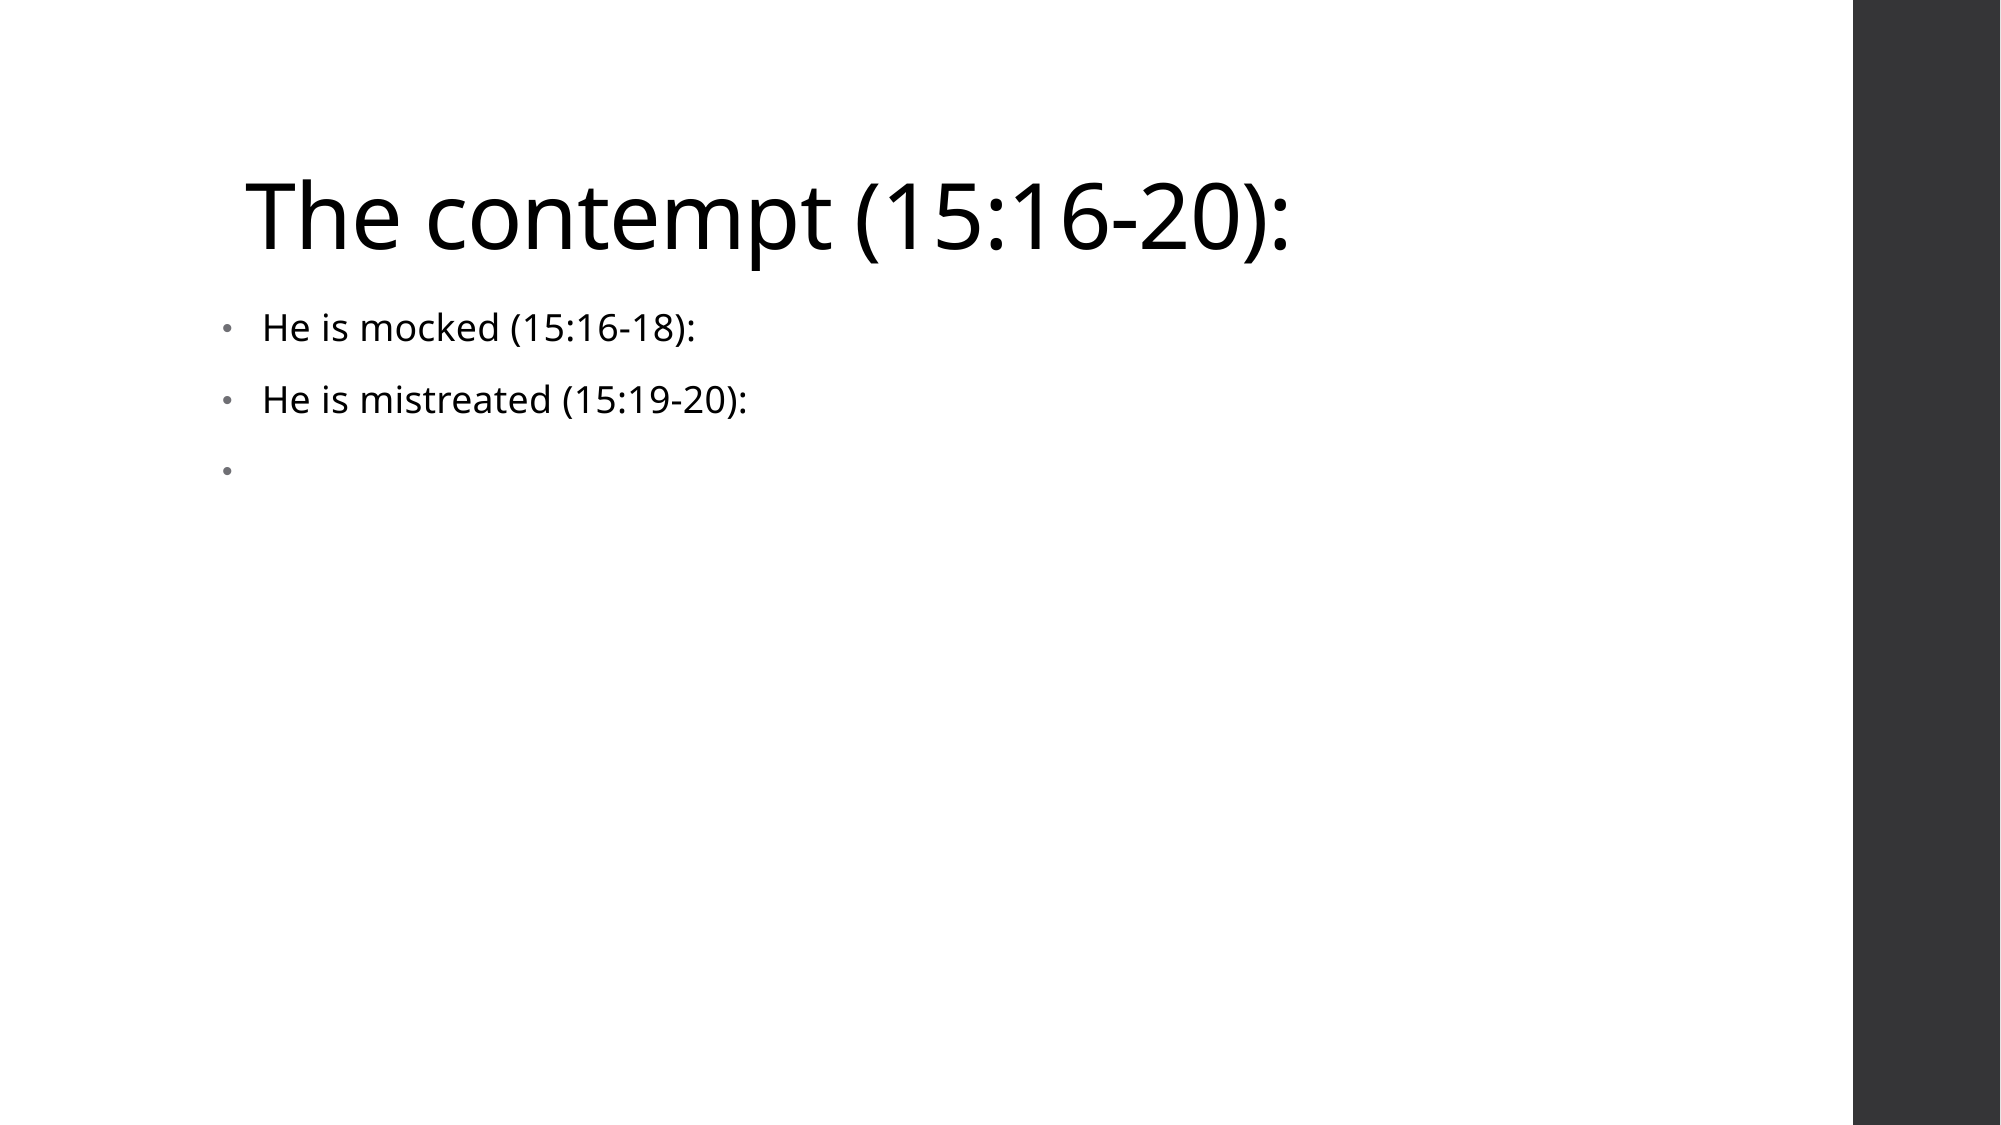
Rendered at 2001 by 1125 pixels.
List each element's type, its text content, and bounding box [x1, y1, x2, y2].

title The contempt (15:16-20): [206, 60, 1797, 278]
list He is mocked (15:16-18): He is mistreated (15:19-20): [206, 299, 1617, 1014]
